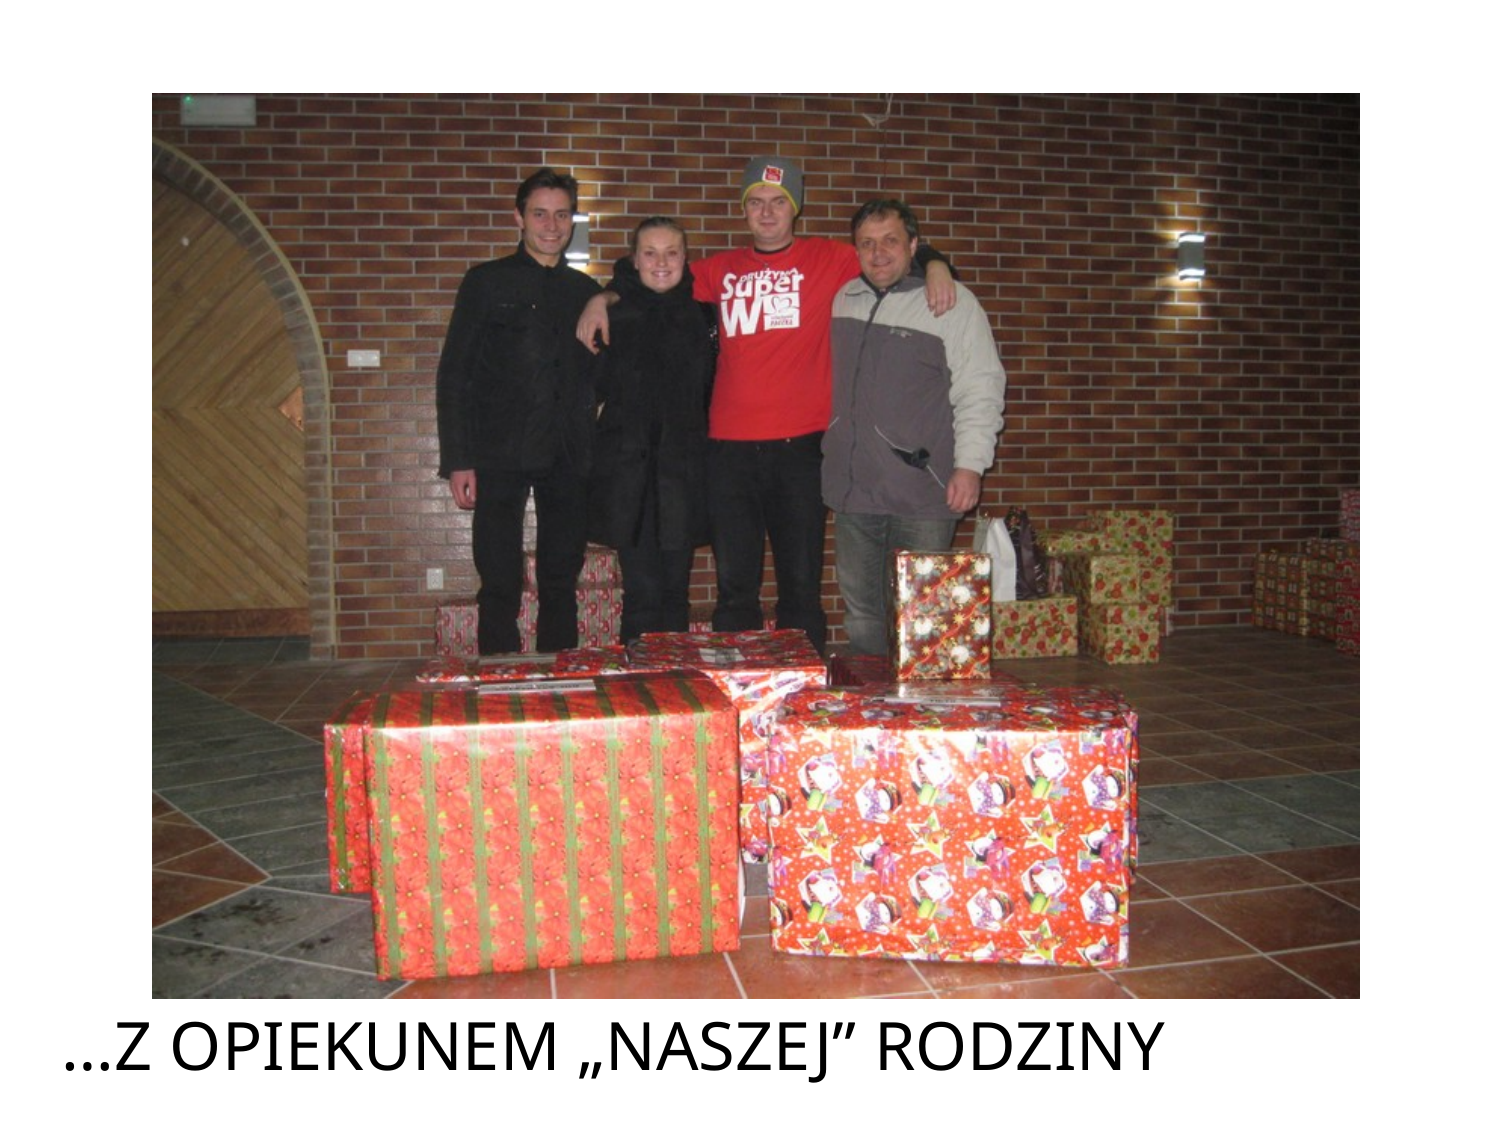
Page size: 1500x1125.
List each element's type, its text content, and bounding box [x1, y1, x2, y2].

picture [152, 93, 1360, 999]
text_box …Z OPIEKUNEM „NASZEJ” RODZINY [46, 996, 1429, 1092]
